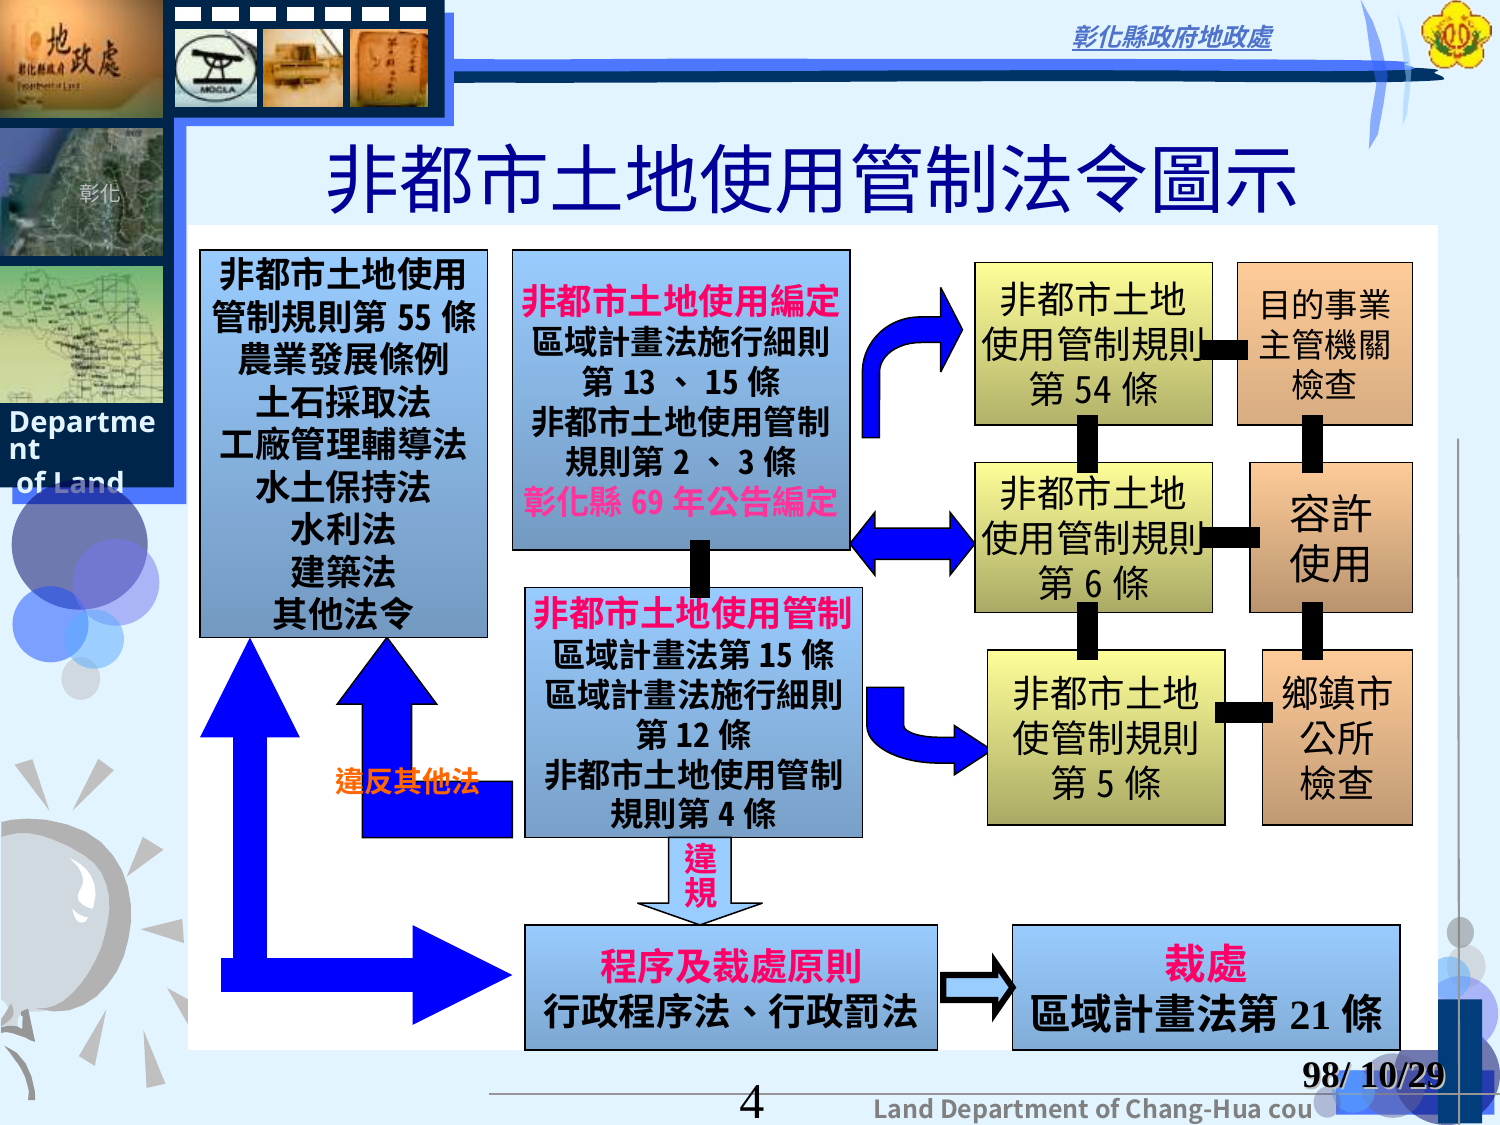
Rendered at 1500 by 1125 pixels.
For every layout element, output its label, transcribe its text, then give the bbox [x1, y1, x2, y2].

text_box 目的事業 主管機關 檢查 [1237, 262, 1413, 426]
text_box 裁處 區域計畫法第21條 [1012, 924, 1401, 1051]
text_box 鄉鎮市 公所 檢查 [1262, 649, 1413, 825]
text_box 非都市土地使用編定 區域計畫法施行細則 第13、15條 非都市土地使用管制 規則第2、3條 彰化縣69年公告編定 [512, 249, 850, 550]
text_box 違反其他法 [337, 638, 513, 838]
picture [0, 128, 163, 256]
picture [263, 29, 343, 107]
picture [175, 29, 257, 107]
chart [1098, 548, 1302, 702]
chart [1098, 360, 1302, 527]
text_box 違規 [637, 837, 763, 924]
text_box 容許 使用 [1249, 462, 1413, 613]
text_box [866, 687, 987, 775]
picture [1420, 0, 1492, 71]
title 非都市土地使用管制法令圖示 [199, 124, 1425, 224]
chart [187, 224, 1438, 1051]
text_box 非都市土地 使用管制規則 第6條 [975, 462, 1213, 613]
text_box [862, 287, 963, 438]
text_box 程序及裁處原則 行政程序法、行政罰法 [524, 924, 938, 1051]
text_box 非都市土地使用 管制規則第55條 農業發展條例 土石採取法 工廠管理輔導法 水土保持法 水利法 建築法 其他法令 [200, 249, 488, 638]
text_box 非都市土地 使用管制規則 第54條 [975, 262, 1213, 426]
picture [0, 0, 163, 118]
picture [350, 29, 428, 107]
picture [0, 266, 163, 403]
text_box 非都市土地 使管制規則 第5條 [987, 649, 1225, 825]
text_box 非都市土地使用管制 區域計畫法第15條 區域計畫法施行細則 第12條 非都市土地使用管制 規則第4條 [524, 587, 863, 838]
text_box [850, 512, 976, 576]
text_box [943, 962, 1013, 1013]
